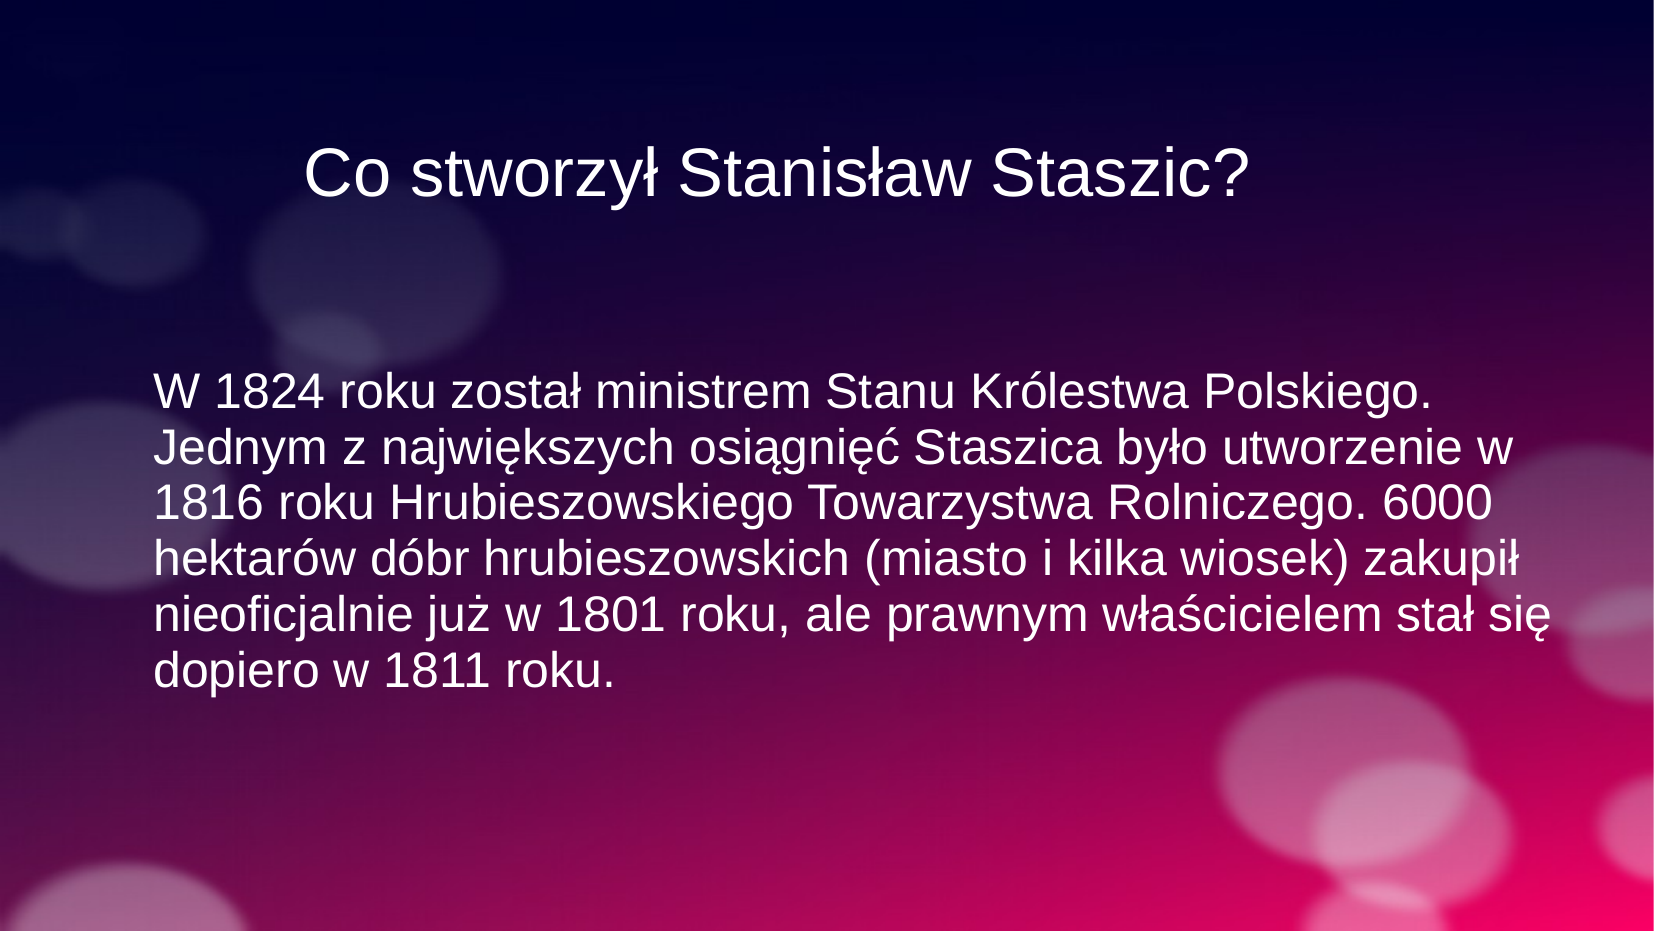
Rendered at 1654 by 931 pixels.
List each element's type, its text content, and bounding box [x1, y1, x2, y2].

list W 1824 roku został ministrem Stanu Królestwa Polskiego. Jednym z największych osiągnięć Staszica było utworzenie w 1816 roku Hrubieszowskiego Towarzystwa Rolniczego. 6000 hektarów dóbr hrubieszowskich (miasto i kilka wiosek) zakupił nieoficjalnie już w 1801 roku, ale prawnym właścicielem stał się dopiero w 1811 roku. [82, 363, 1571, 839]
title Co stworzył Stanisław Staszic? [94, 94, 1583, 250]
picture [0, 0, 1654, 931]
